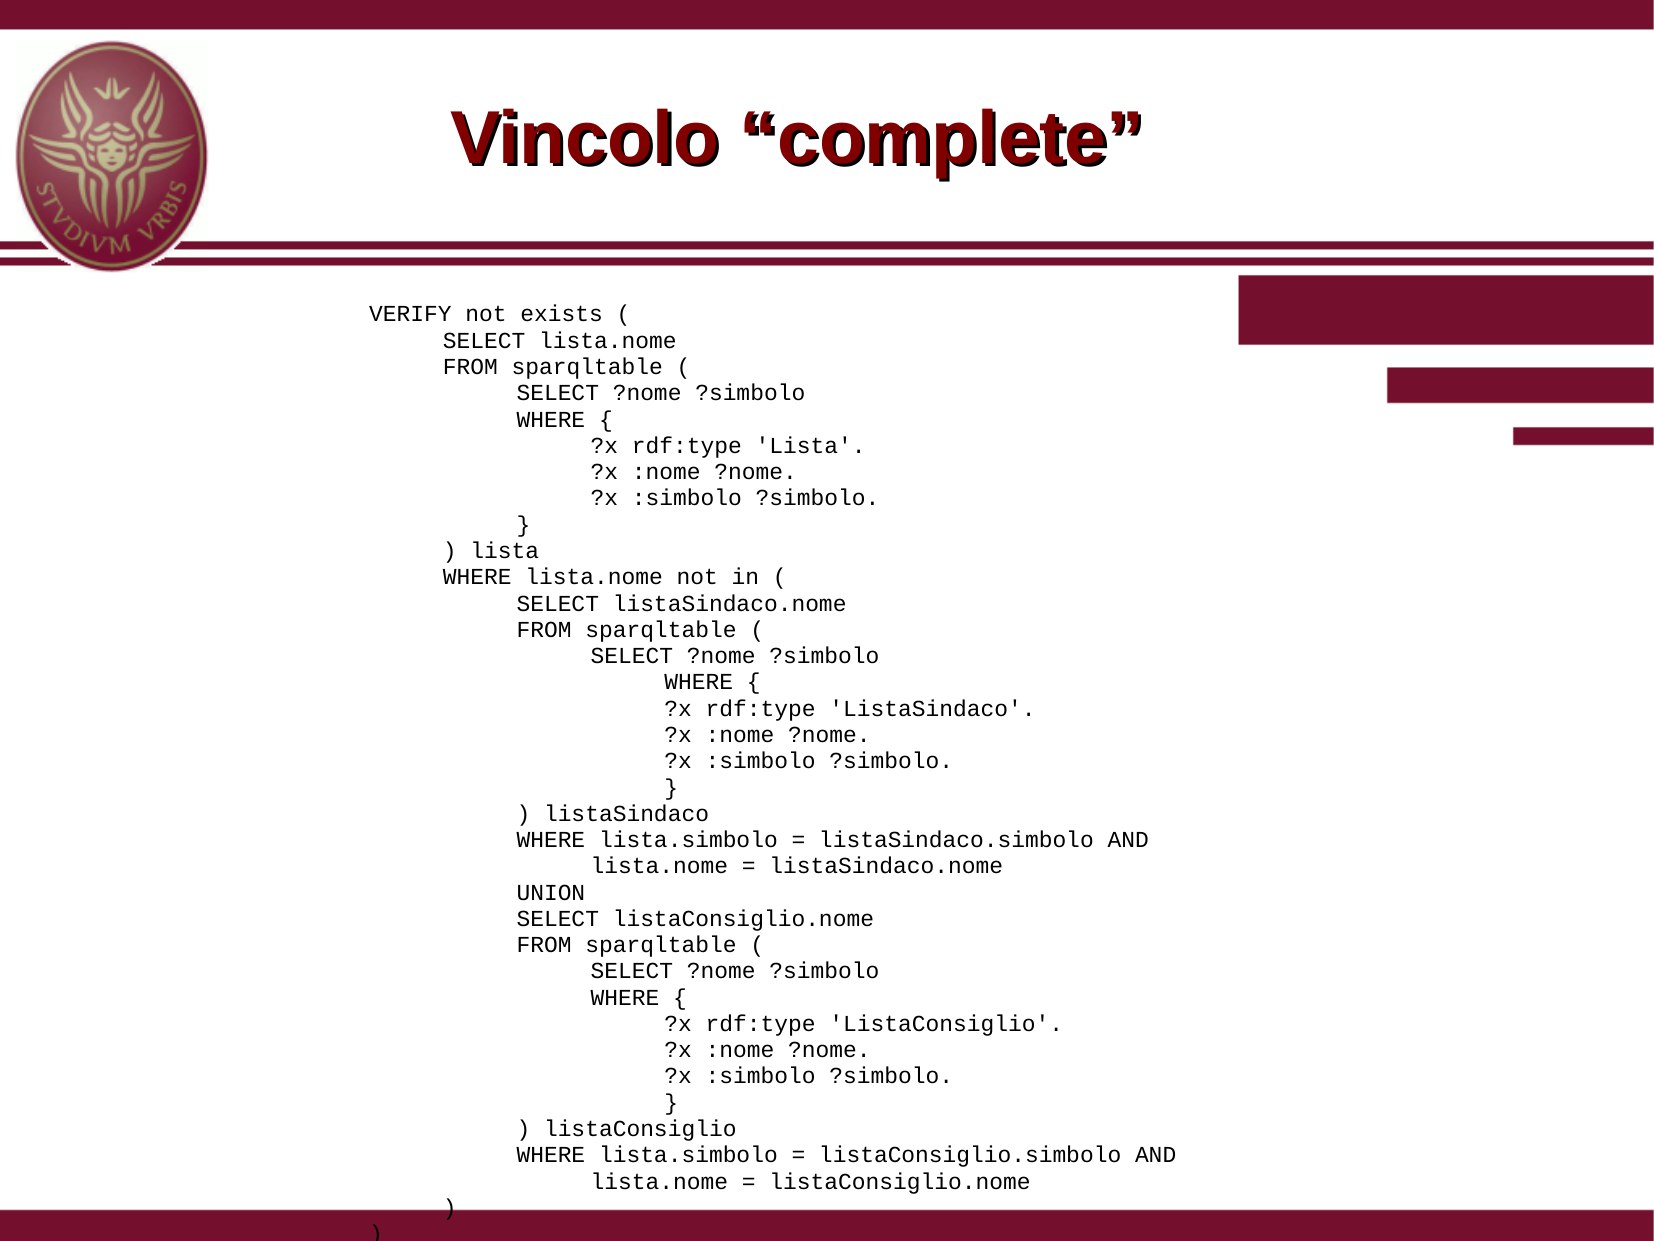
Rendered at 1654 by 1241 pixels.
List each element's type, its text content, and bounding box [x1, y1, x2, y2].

text_box VERIFY not exists ( SELECT lista.nome FROM sparqltable ( SELECT ?nome ?simbolo WHERE { ?x rdf:type 'Lista'. ?x :nome ?nome. ?x :simbolo ?simbolo. } ) lista WHERE lista.nome not in ( SELECT listaSindaco.nome FROM sparqltable ( SELECT ?nome ?simbolo WHERE { ?x rdf:type 'ListaSindaco'. ?x :nome ?nome. ?x :simbolo ?simbolo. } ) listaSindaco WHERE lista.simbolo = listaSindaco.simbolo AND lista.nome = listaSindaco.nome UNION SELECT listaConsiglio.nome FROM sparqltable ( SELECT ?nome ?simbolo WHERE { ?x rdf:type 'ListaConsiglio'. ?x :nome ?nome. ?x :simbolo ?simbolo. } ) listaConsiglio WHERE lista.simbolo = listaConsiglio.simbolo AND lista.nome = listaConsiglio.nome ) ) [354, 295, 1300, 1241]
picture [0, 0, 1654, 1241]
text_box Vincolo “complete” [324, 88, 1270, 188]
